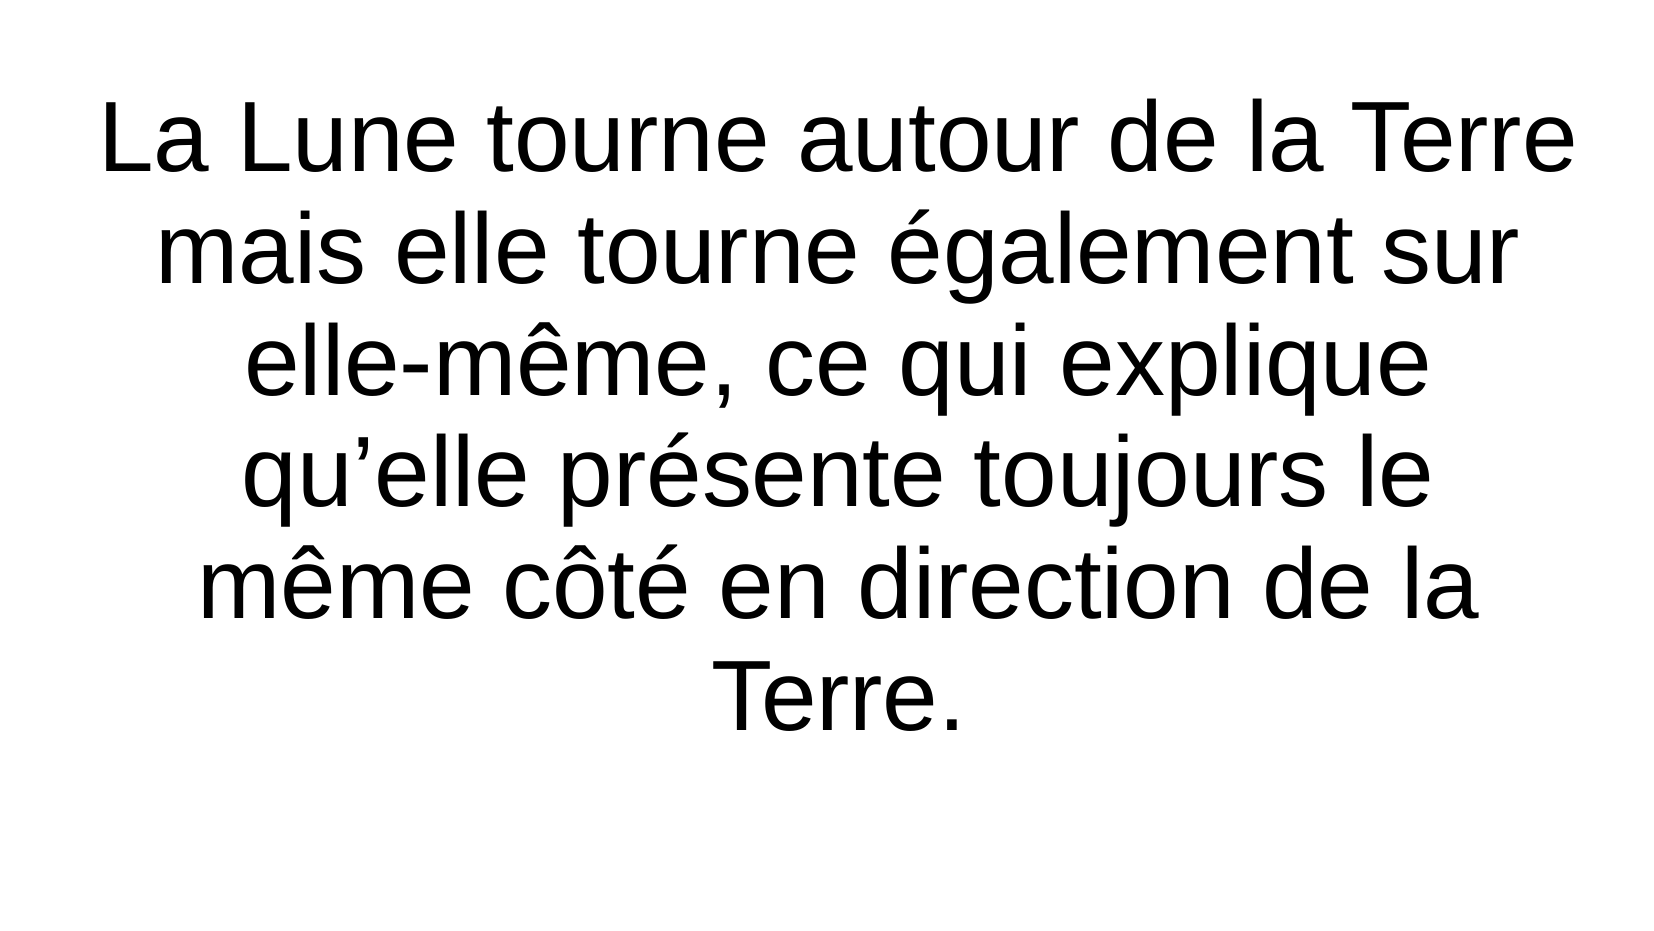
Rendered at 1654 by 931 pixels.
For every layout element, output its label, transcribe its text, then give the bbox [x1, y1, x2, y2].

subtitle La Lune tourne autour de la Terre mais elle tourne également sur elle-même, ce qui explique qu’elle présente toujours le même côté en direction de la Terre. [94, 29, 1583, 804]
